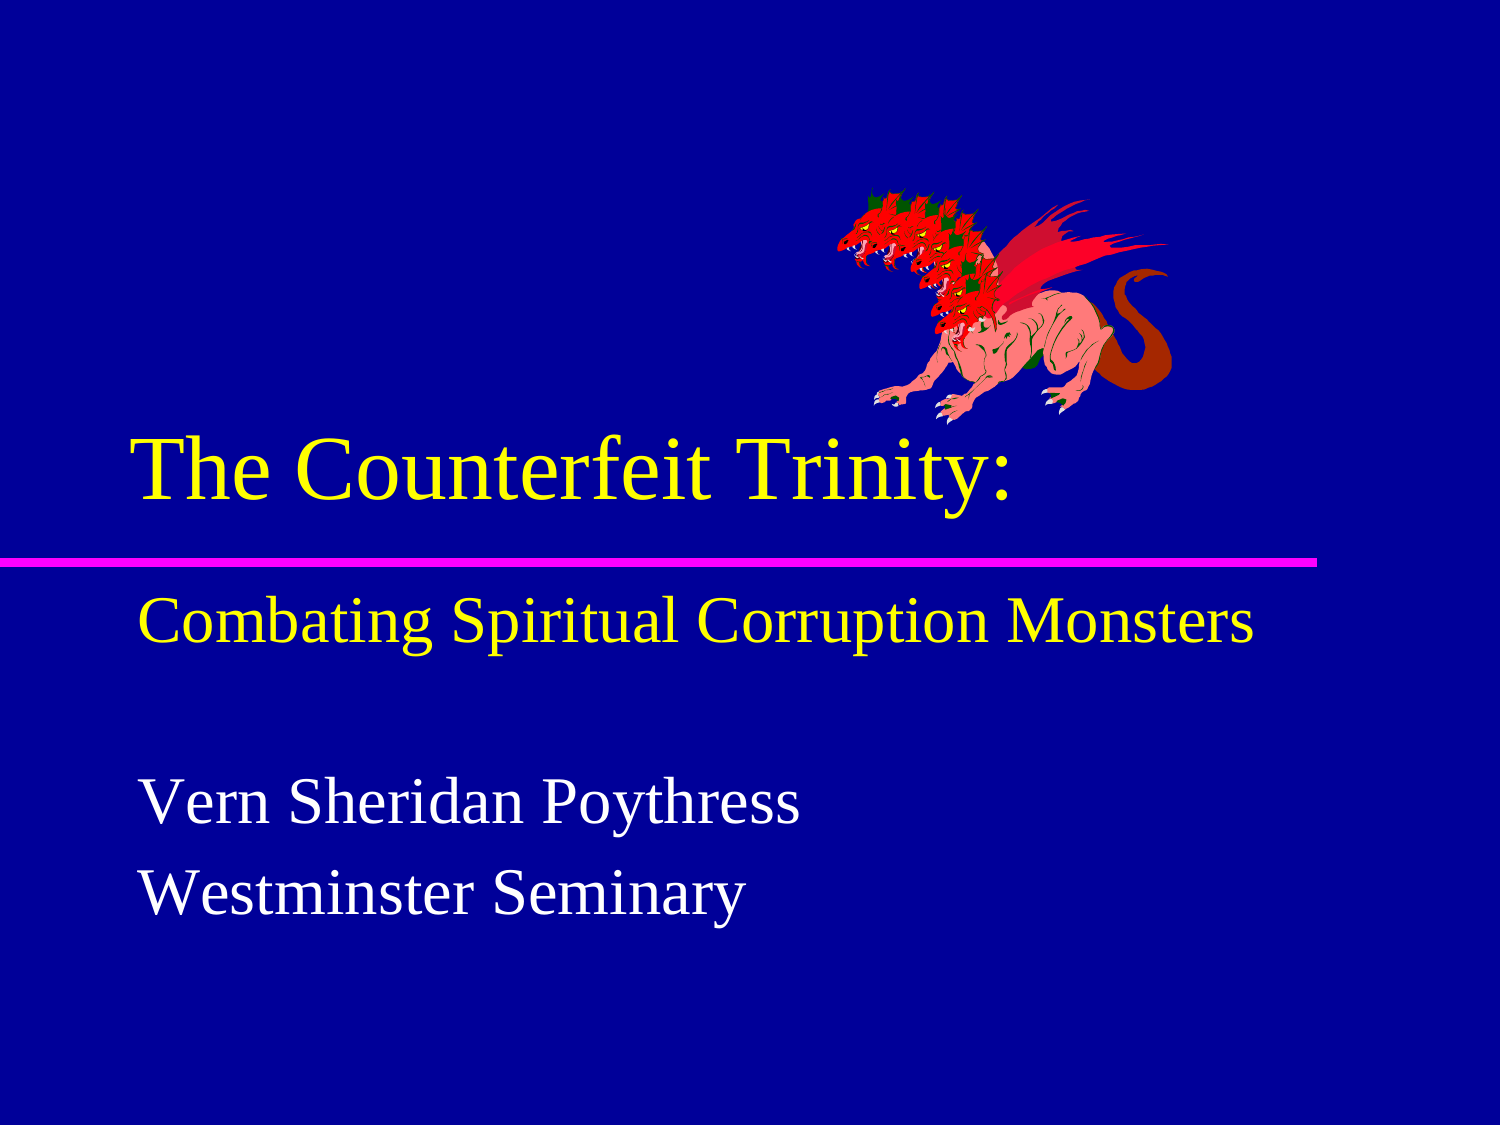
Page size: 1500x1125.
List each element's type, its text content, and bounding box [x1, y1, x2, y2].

title The Counterfeit Trinity: [114, 374, 1457, 563]
text_box [837, 187, 1172, 426]
subtitle Combating Spiritual Corruption Monsters Vern Sheridan Poythress Westminster Seminary [122, 574, 1360, 1063]
